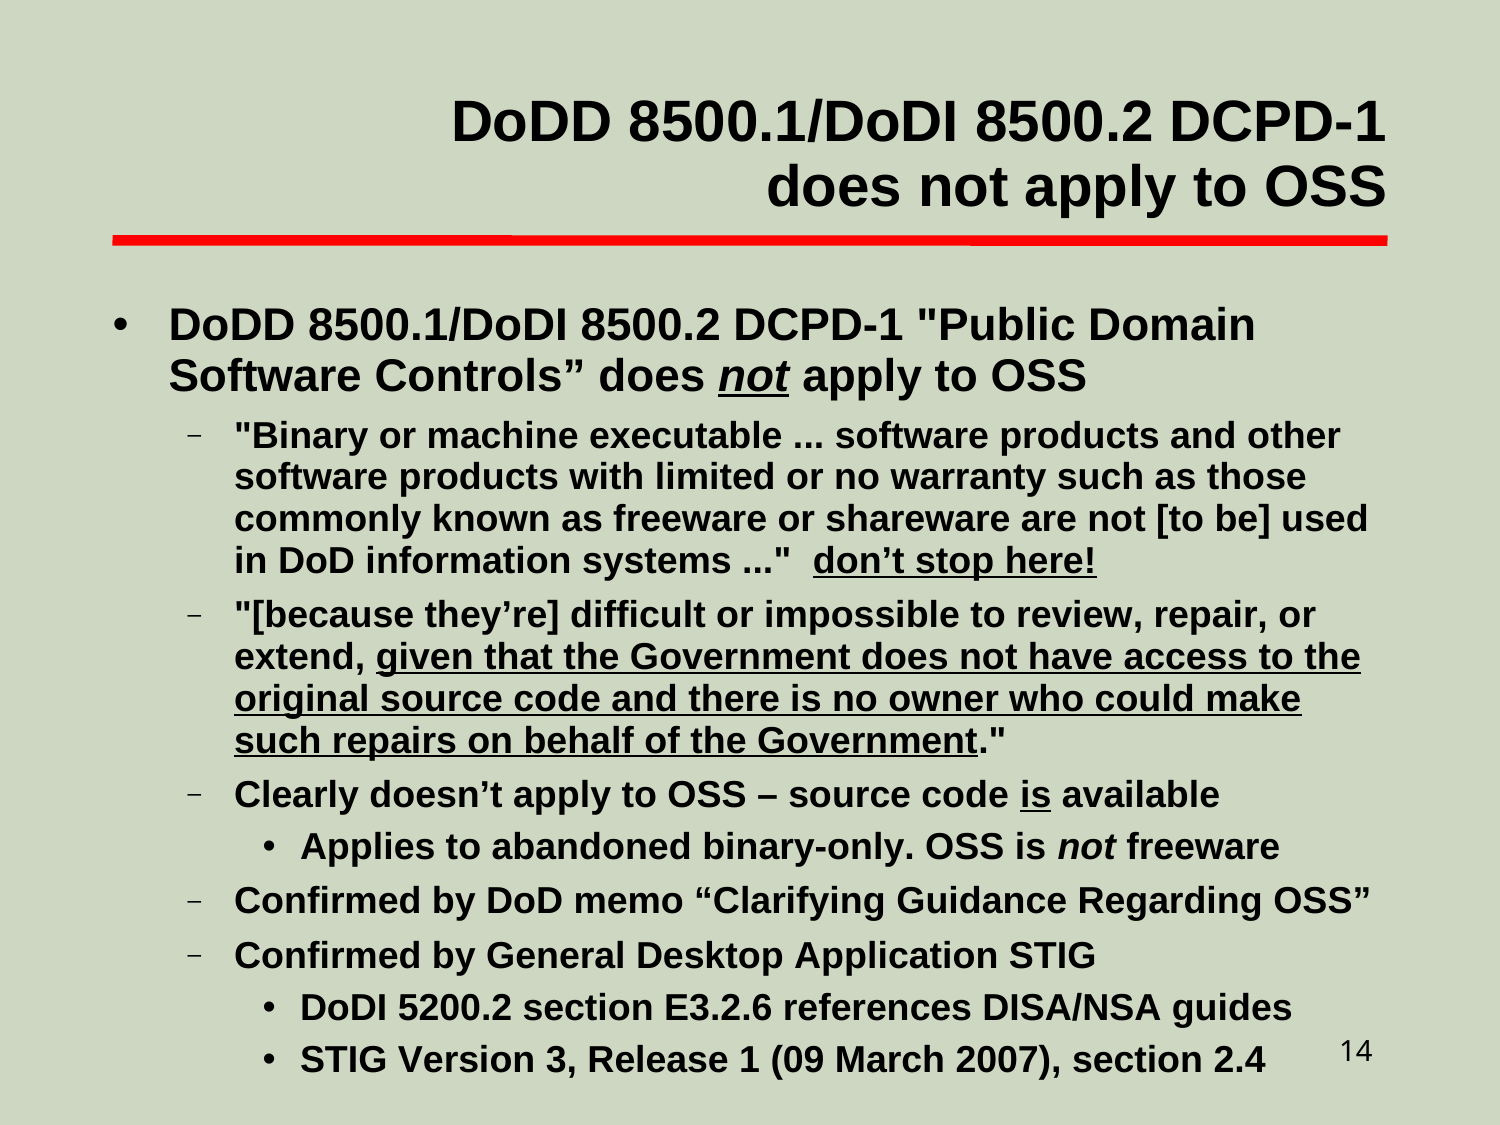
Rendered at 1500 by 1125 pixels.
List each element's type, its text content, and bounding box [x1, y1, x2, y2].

list DoDD 8500.1/DoDI 8500.2 DCPD-1 "Public Domain Software Controls” does not apply to OSS "Binary or machine executable ... software products and other software products with limited or no warranty such as those commonly known as freeware or shareware are not [to be] used in DoD information systems ..." don’t stop here! "[because they’re] difficult or impossible to review, repair, or extend, given that the Government does not have access to the original source code and there is no owner who could make such repairs on behalf of the Government." Clearly doesn’t apply to OSS – source code is available Applies to abandoned binary-only. OSS is not freeware Confirmed by DoD memo “Clarifying Guidance Regarding OSS” Confirmed by General Desktop Application STIG DoDI 5200.2 section E3.2.6 references DISA/NSA guides STIG Version 3, Release 1 (09 March 2007), section 2.4 [112, 299, 1388, 1084]
title DoDD 8500.1/DoDI 8500.2 DCPD-1 does not apply to OSS [337, 89, 1388, 220]
